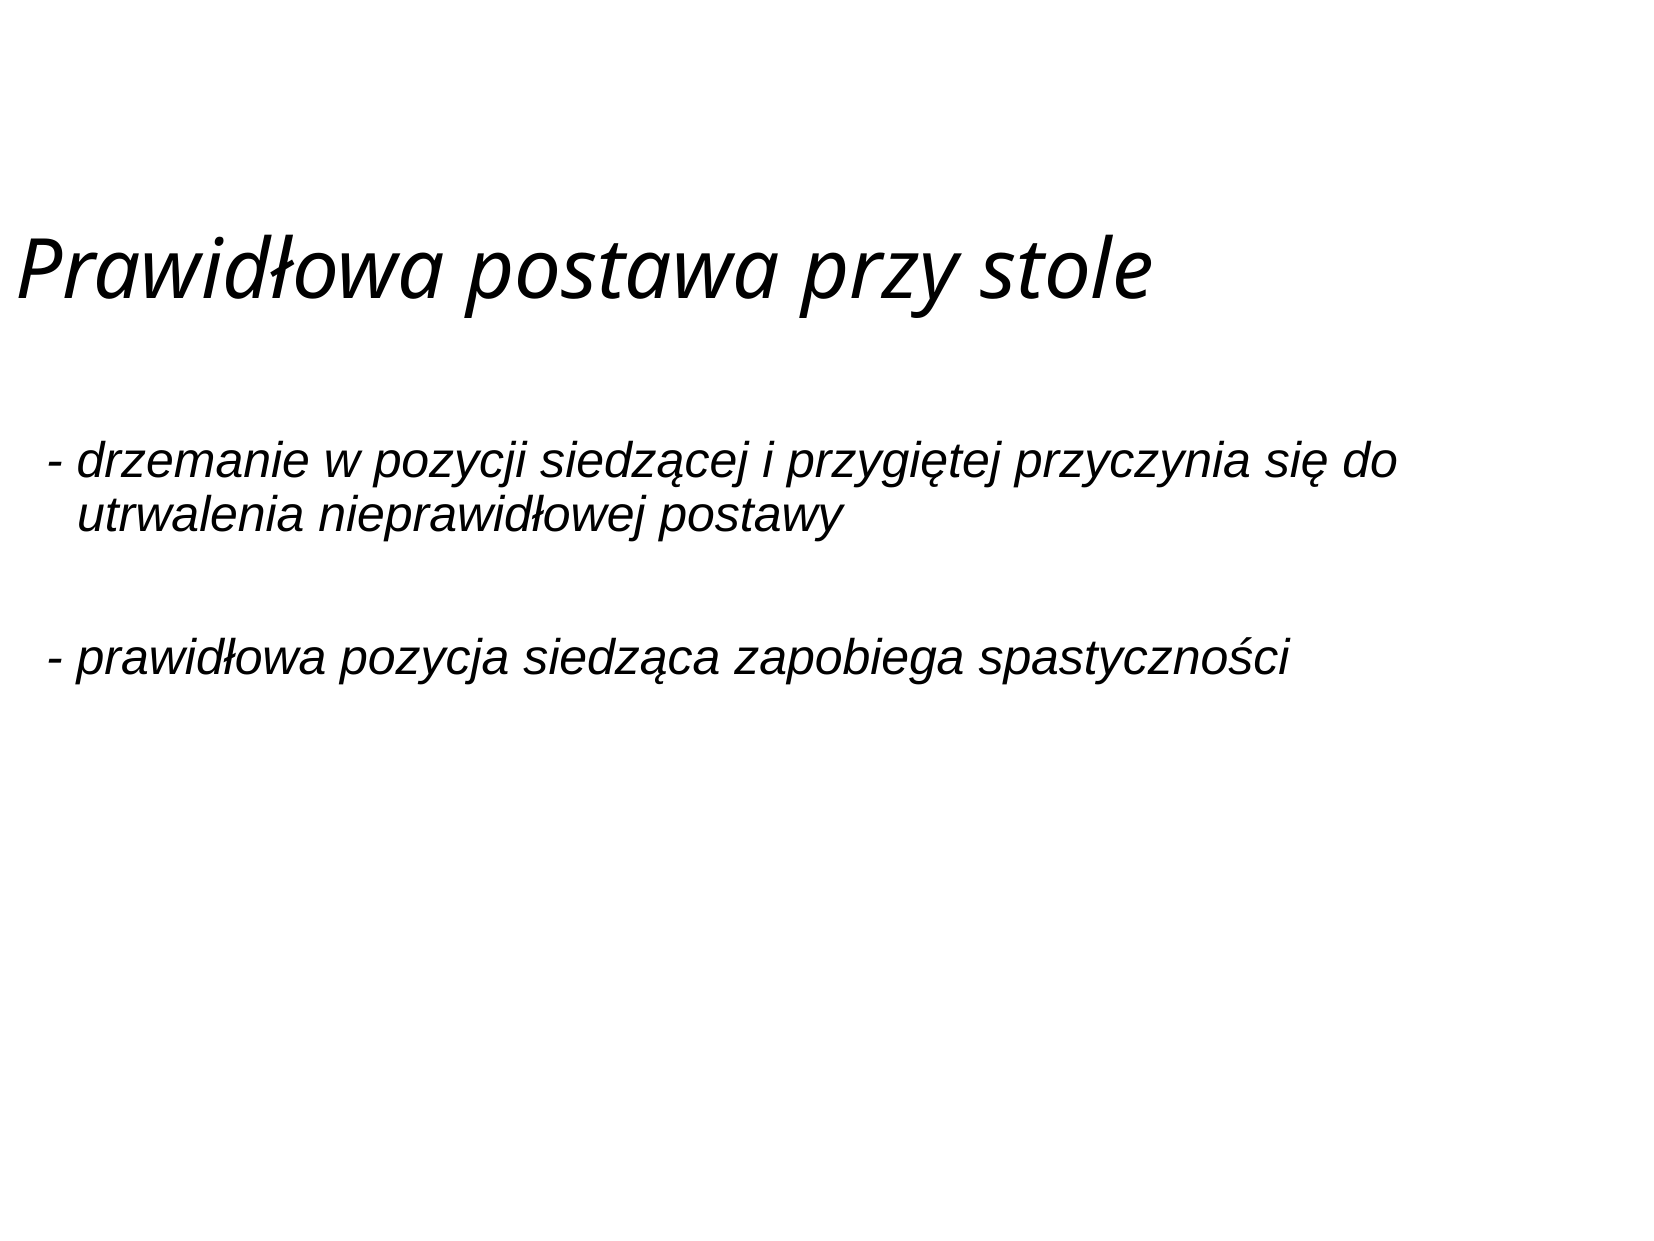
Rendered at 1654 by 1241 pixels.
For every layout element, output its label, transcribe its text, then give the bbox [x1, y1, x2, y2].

list - drzemanie w pozycji siedzącej i przygiętej przyczynia się do utrwalenia nieprawidłowej postawy - prawidłowa pozycja siedząca zapobiega spastyczności [0, 350, 1489, 1144]
title Prawidłowa postawa przy stole [0, 127, 1489, 334]
